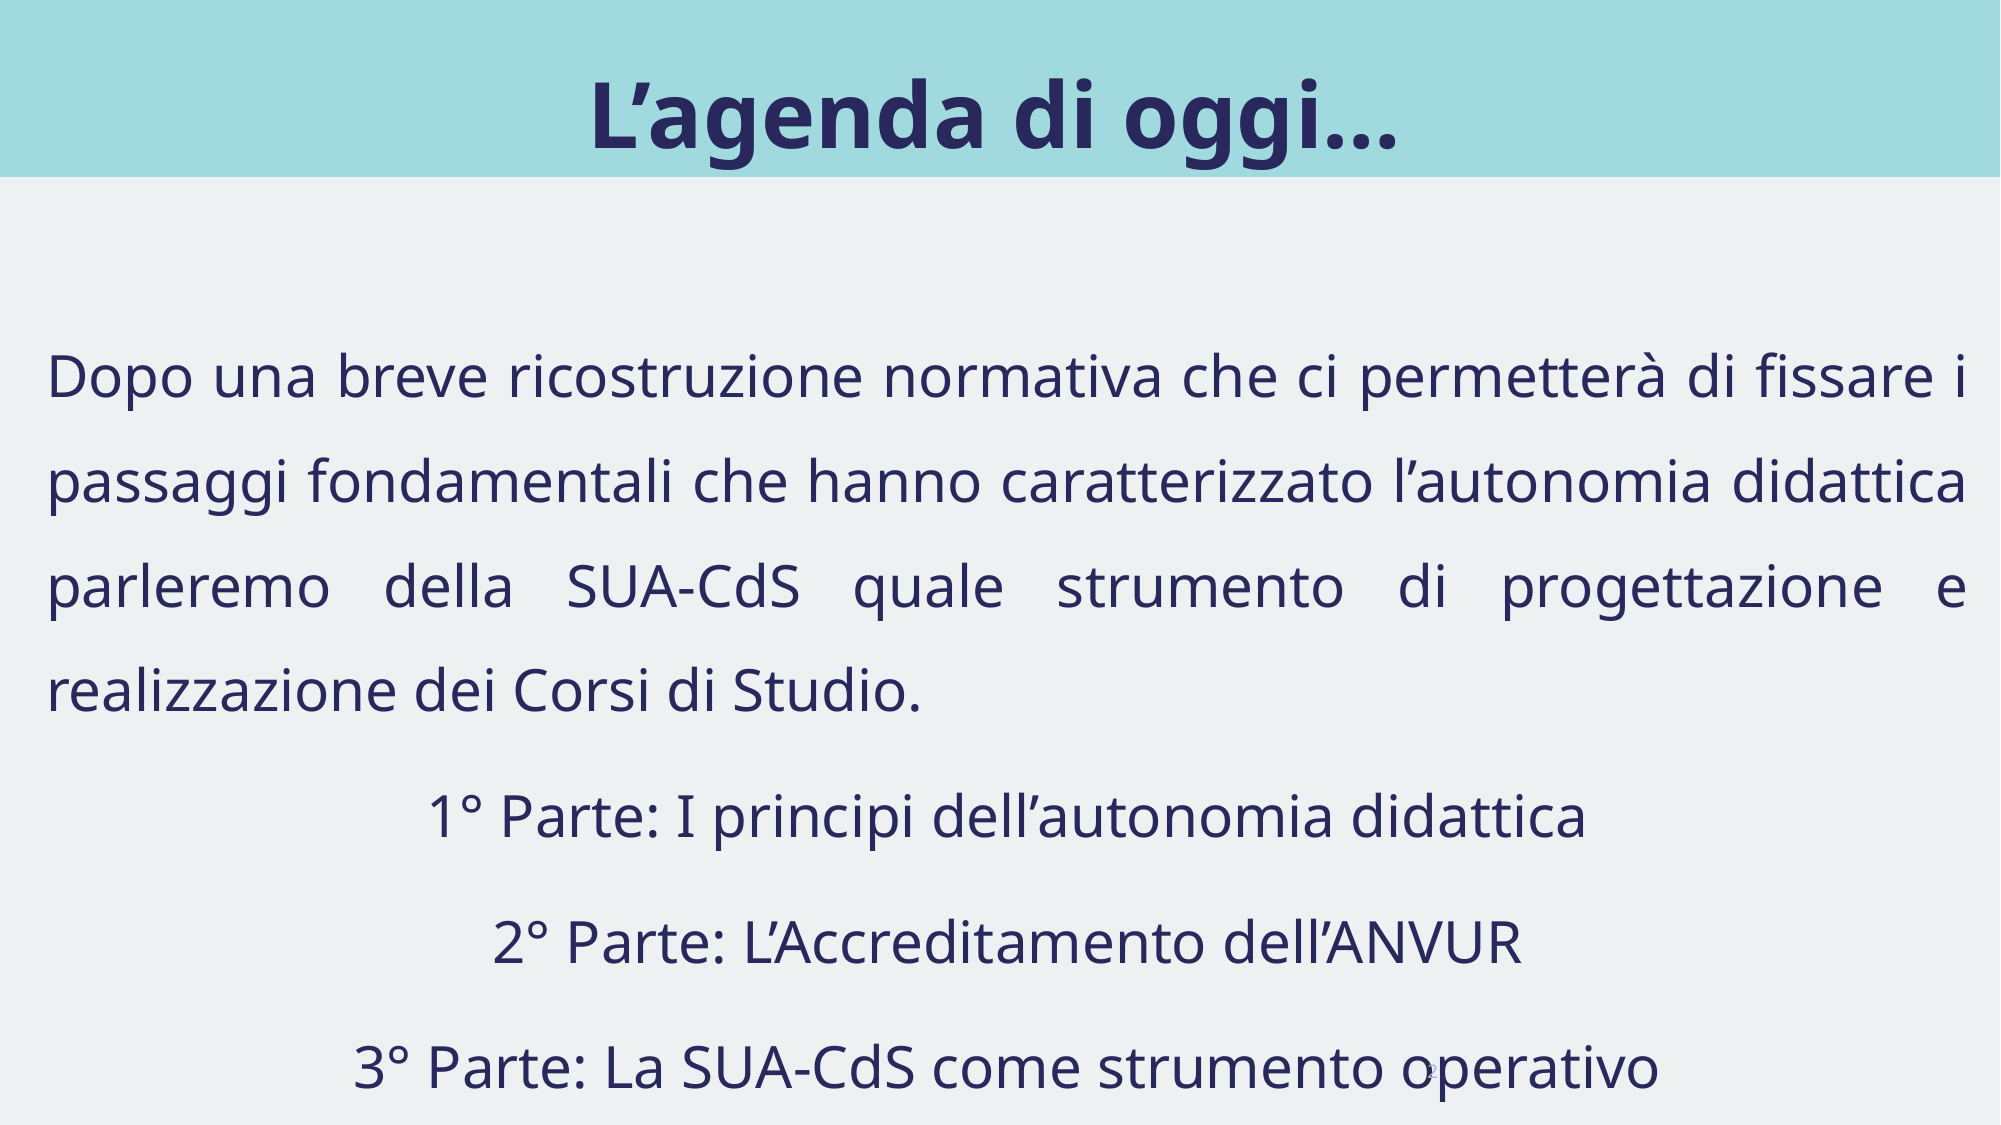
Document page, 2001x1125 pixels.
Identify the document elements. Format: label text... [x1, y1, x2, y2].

title L’agenda di oggi… [250, 0, 1739, 176]
text_box [1412, 1042, 1863, 1103]
list Dopo una breve ricostruzione normativa che ci permetterà di fissare i passaggi fondamentali che hanno caratterizzato l’autonomia didattica parleremo della SUA-CdS quale strumento di progettazione e realizzazione dei Corsi di Studio. 1° Parte: I principi dell’autonomia didattica 2° Parte: L’Accreditamento dell’ANVUR 3° Parte: La SUA-CdS come strumento operativo [30, 296, 1985, 1125]
